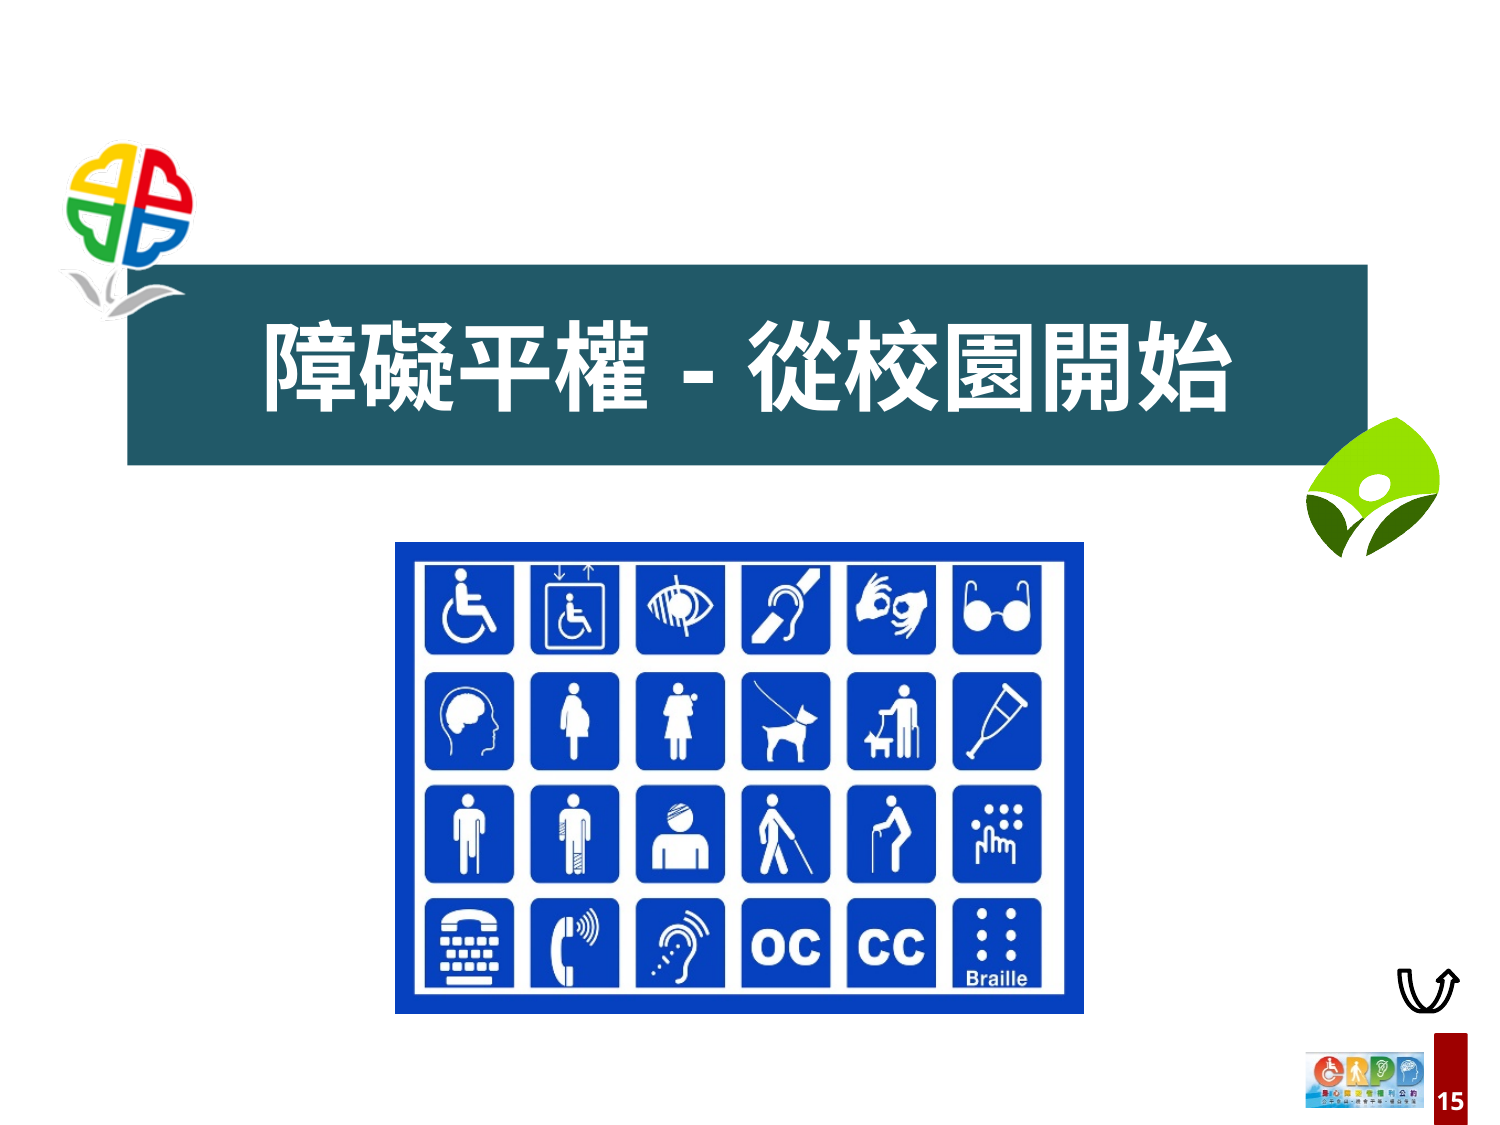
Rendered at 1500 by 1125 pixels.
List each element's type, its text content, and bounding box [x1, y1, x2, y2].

picture [395, 542, 1084, 1014]
text_box 障礙平權-從校園開始 [127, 264, 1368, 466]
picture [56, 137, 199, 323]
picture [1306, 417, 1440, 558]
text_box 15 [1416, 1076, 1485, 1125]
